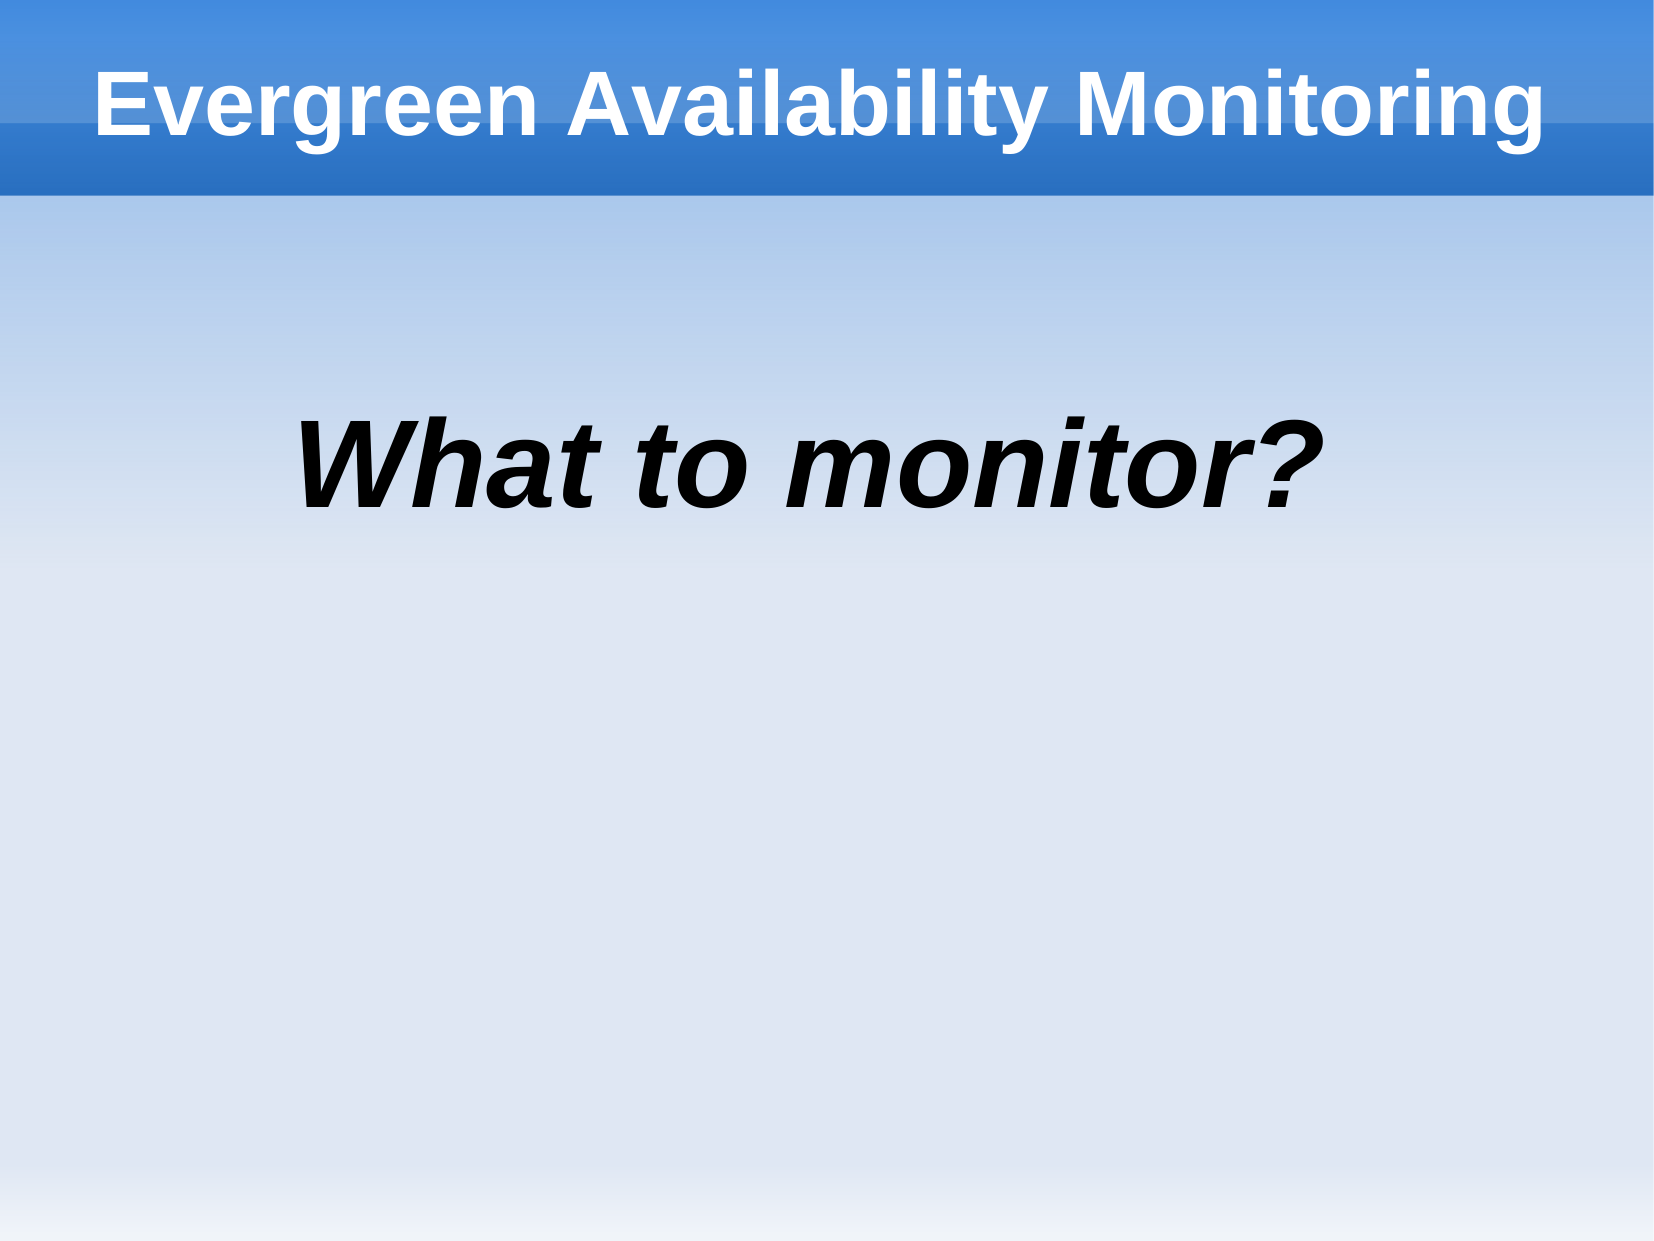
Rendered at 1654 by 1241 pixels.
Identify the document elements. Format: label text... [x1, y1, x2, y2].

picture [0, 0, 1654, 1241]
title Evergreen Availability Monitoring [76, 0, 1565, 208]
list What to monitor? [82, 290, 1571, 1109]
